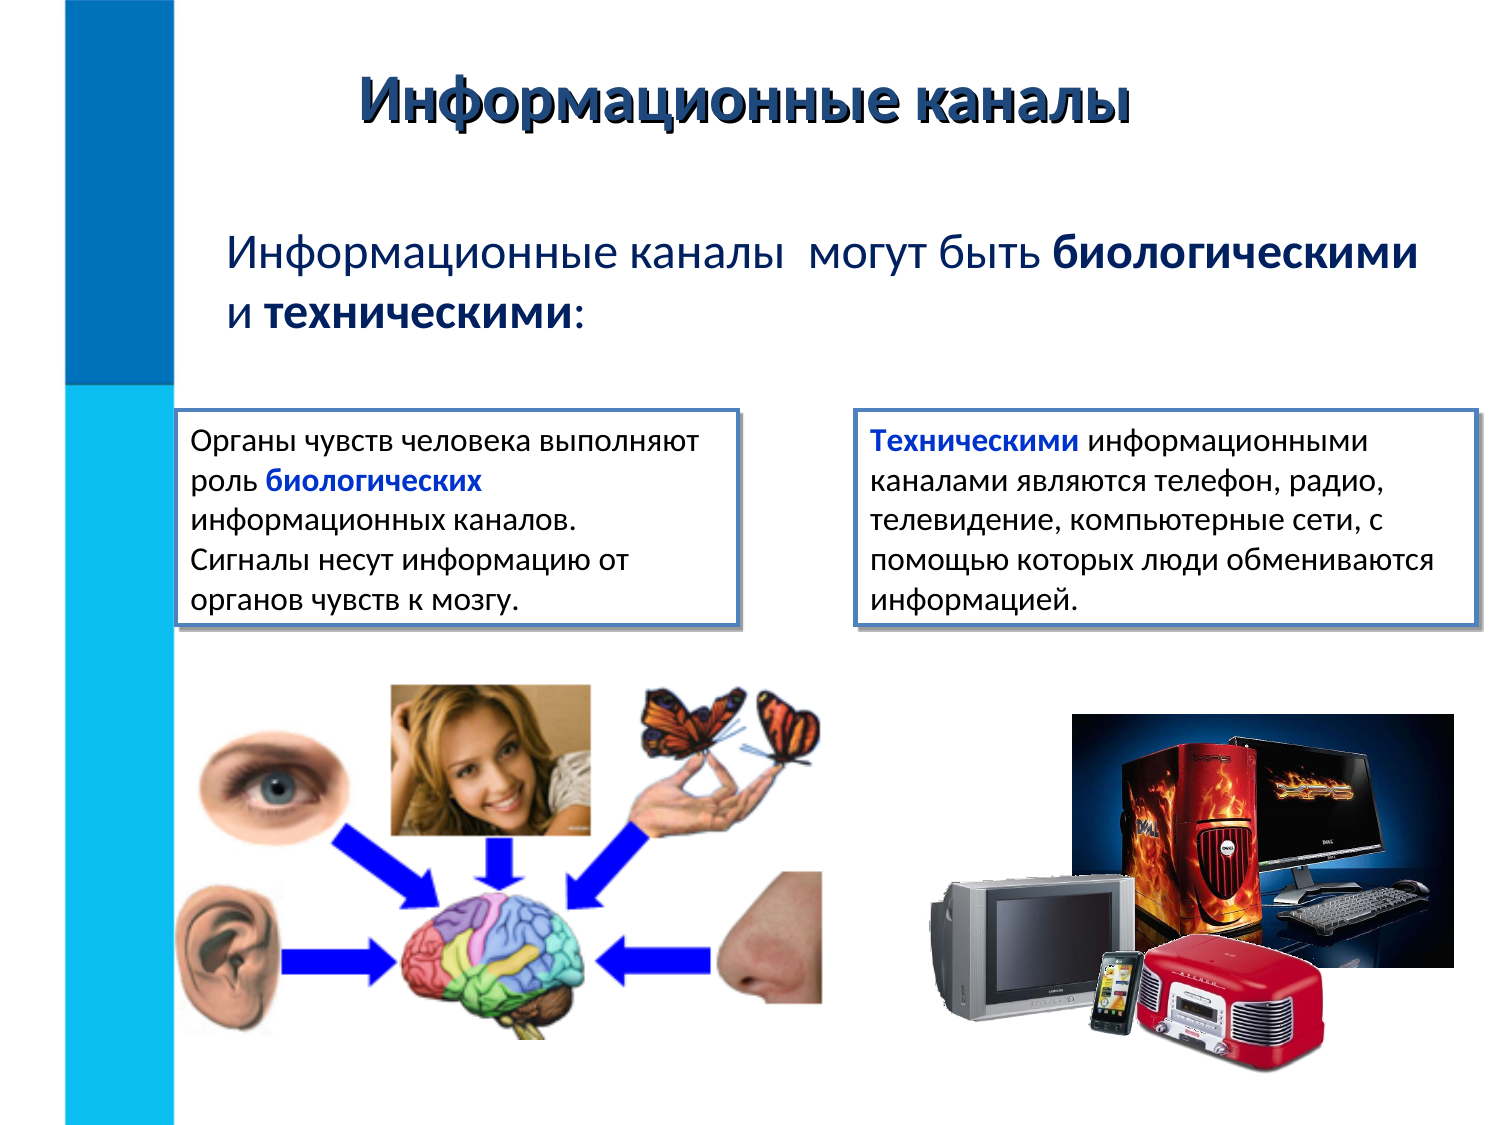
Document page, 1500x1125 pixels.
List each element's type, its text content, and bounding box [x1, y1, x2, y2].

title Информационные каналы [70, 0, 1421, 188]
list Информационные каналы могут быть биологическими и техническими: [210, 210, 1454, 399]
text_box Органы чувств человека выполняют роль биологических информационных каналов. Сигналы несут информацию от органов чувств к мозгу. [175, 410, 739, 626]
text_box Техническими информационными каналами являются телефон, радио, телевидение, компьютерные сети, с помощью которых люди обмениваются информацией. [855, 410, 1477, 626]
picture [0, 0, 1500, 1125]
